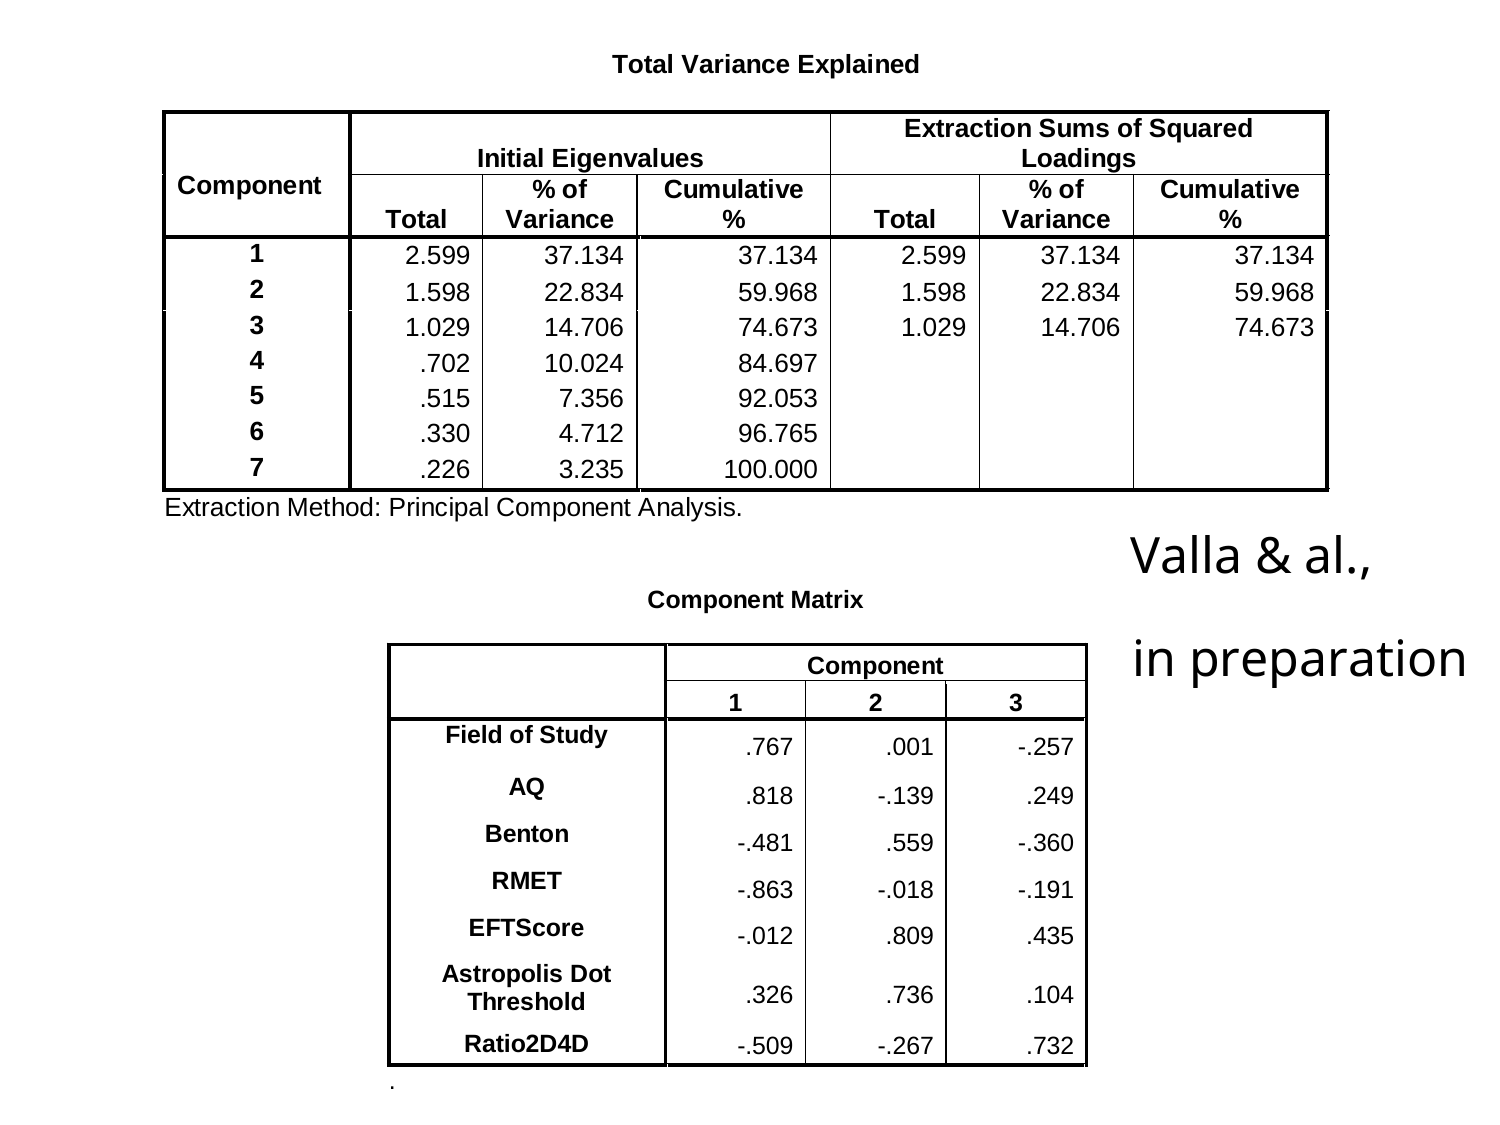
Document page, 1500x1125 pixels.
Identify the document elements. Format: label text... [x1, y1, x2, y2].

chart [375, 585, 1138, 1125]
chart [150, 50, 1363, 553]
title Valla & al., in preparation [1115, 518, 1500, 659]
